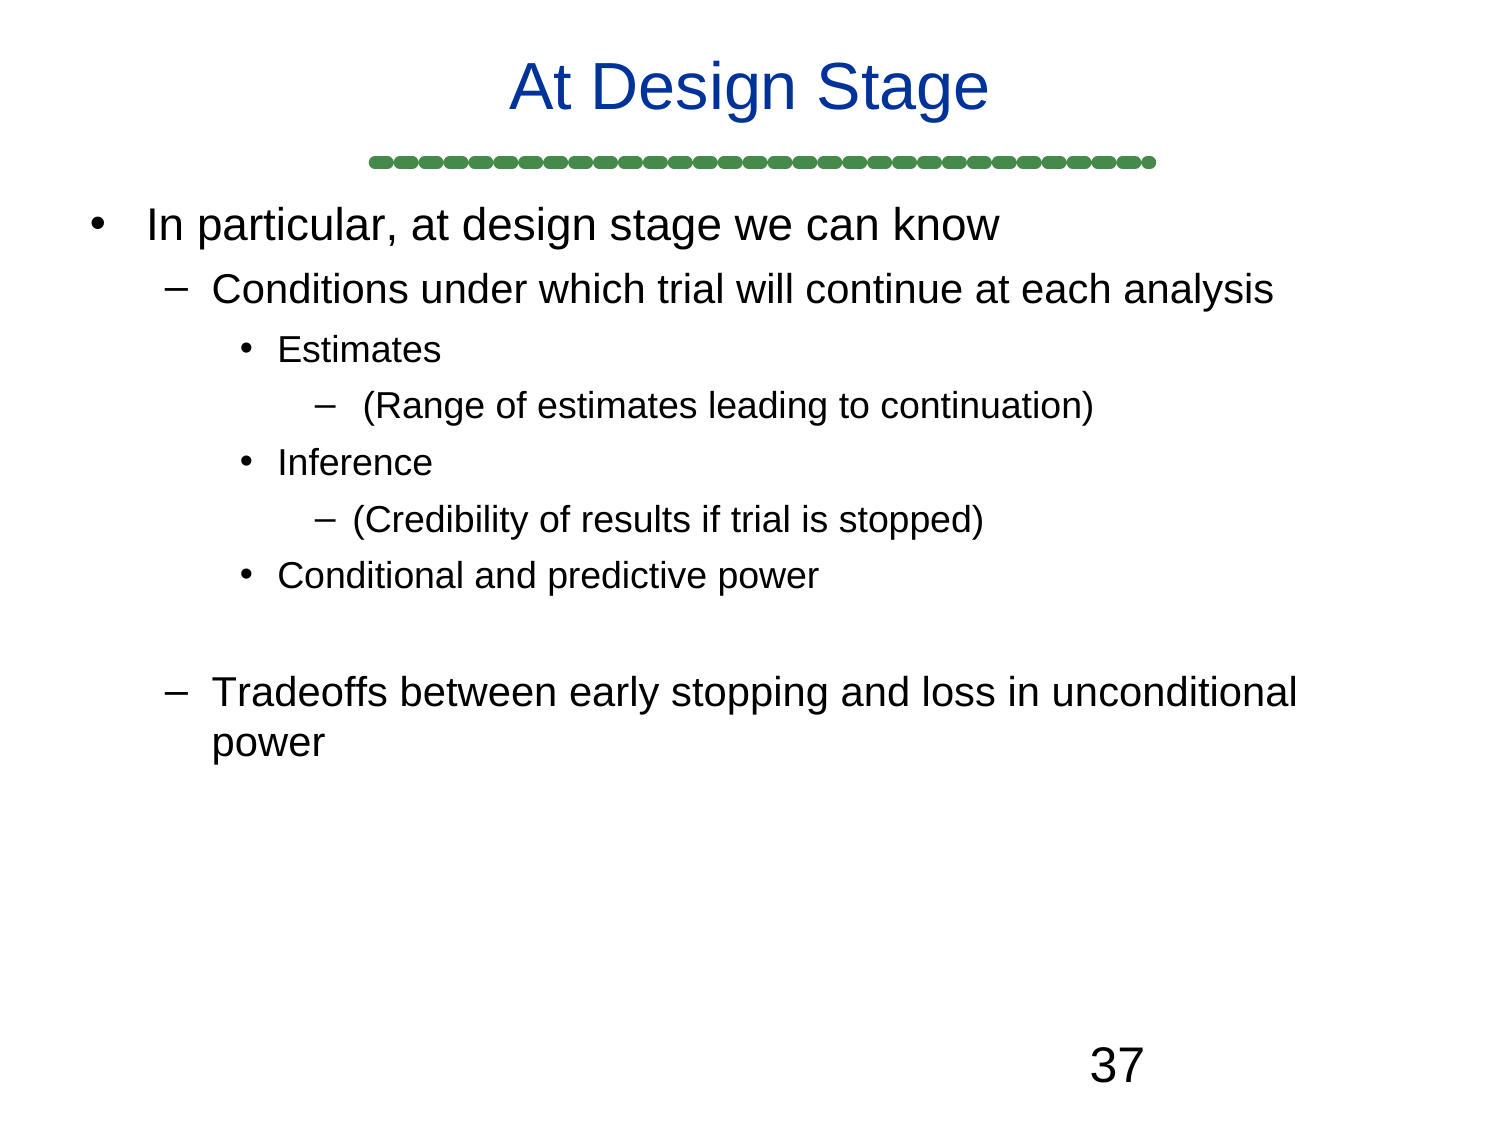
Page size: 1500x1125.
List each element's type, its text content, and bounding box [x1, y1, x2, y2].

list In particular, at design stage we can know Conditions under which trial will continue at each analysis Estimates (Range of estimates leading to continuation) Inference (Credibility of results if trial is stopped) Conditional and predictive power Tradeoffs between early stopping and loss in unconditional power [75, 187, 1426, 1050]
title At Design Stage [37, 24, 1463, 141]
